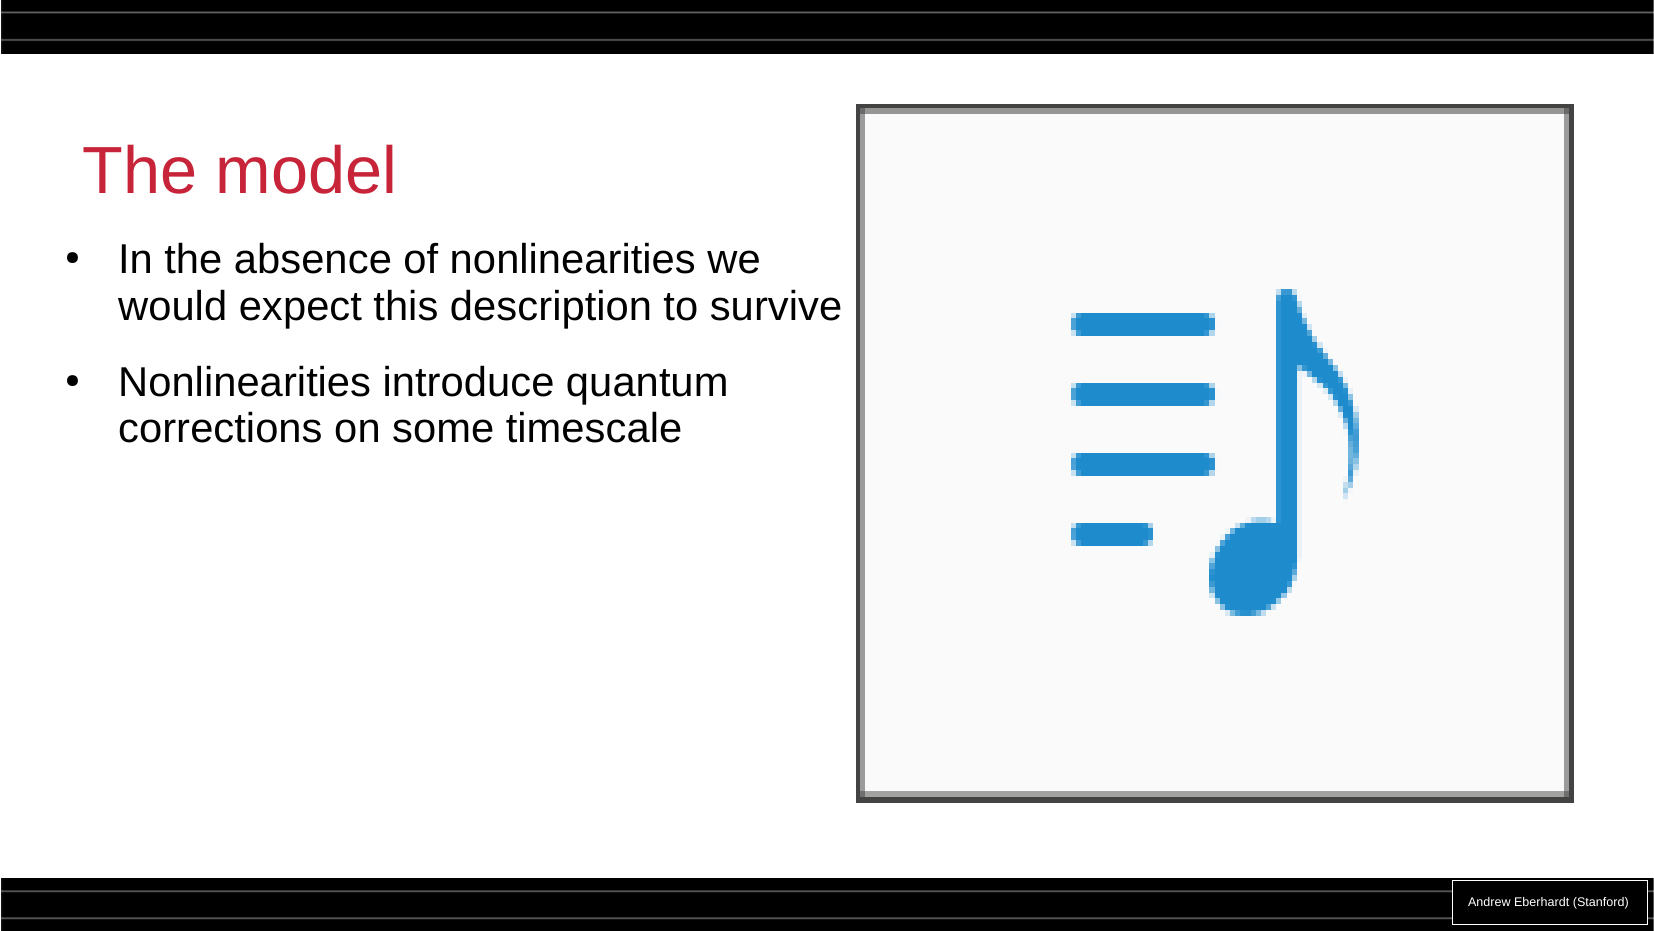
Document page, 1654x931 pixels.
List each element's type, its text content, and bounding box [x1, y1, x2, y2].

text_box Andrew Eberhardt (Stanford) [1452, 880, 1648, 925]
picture [1, 878, 1654, 931]
text_box [855, 103, 1576, 804]
title The model [82, 92, 1571, 236]
picture [1, 0, 1654, 54]
list In the absence of nonlinearities we would expect this description to survive Nonlinearities introduce quantum corrections on some timescale [47, 236, 880, 815]
